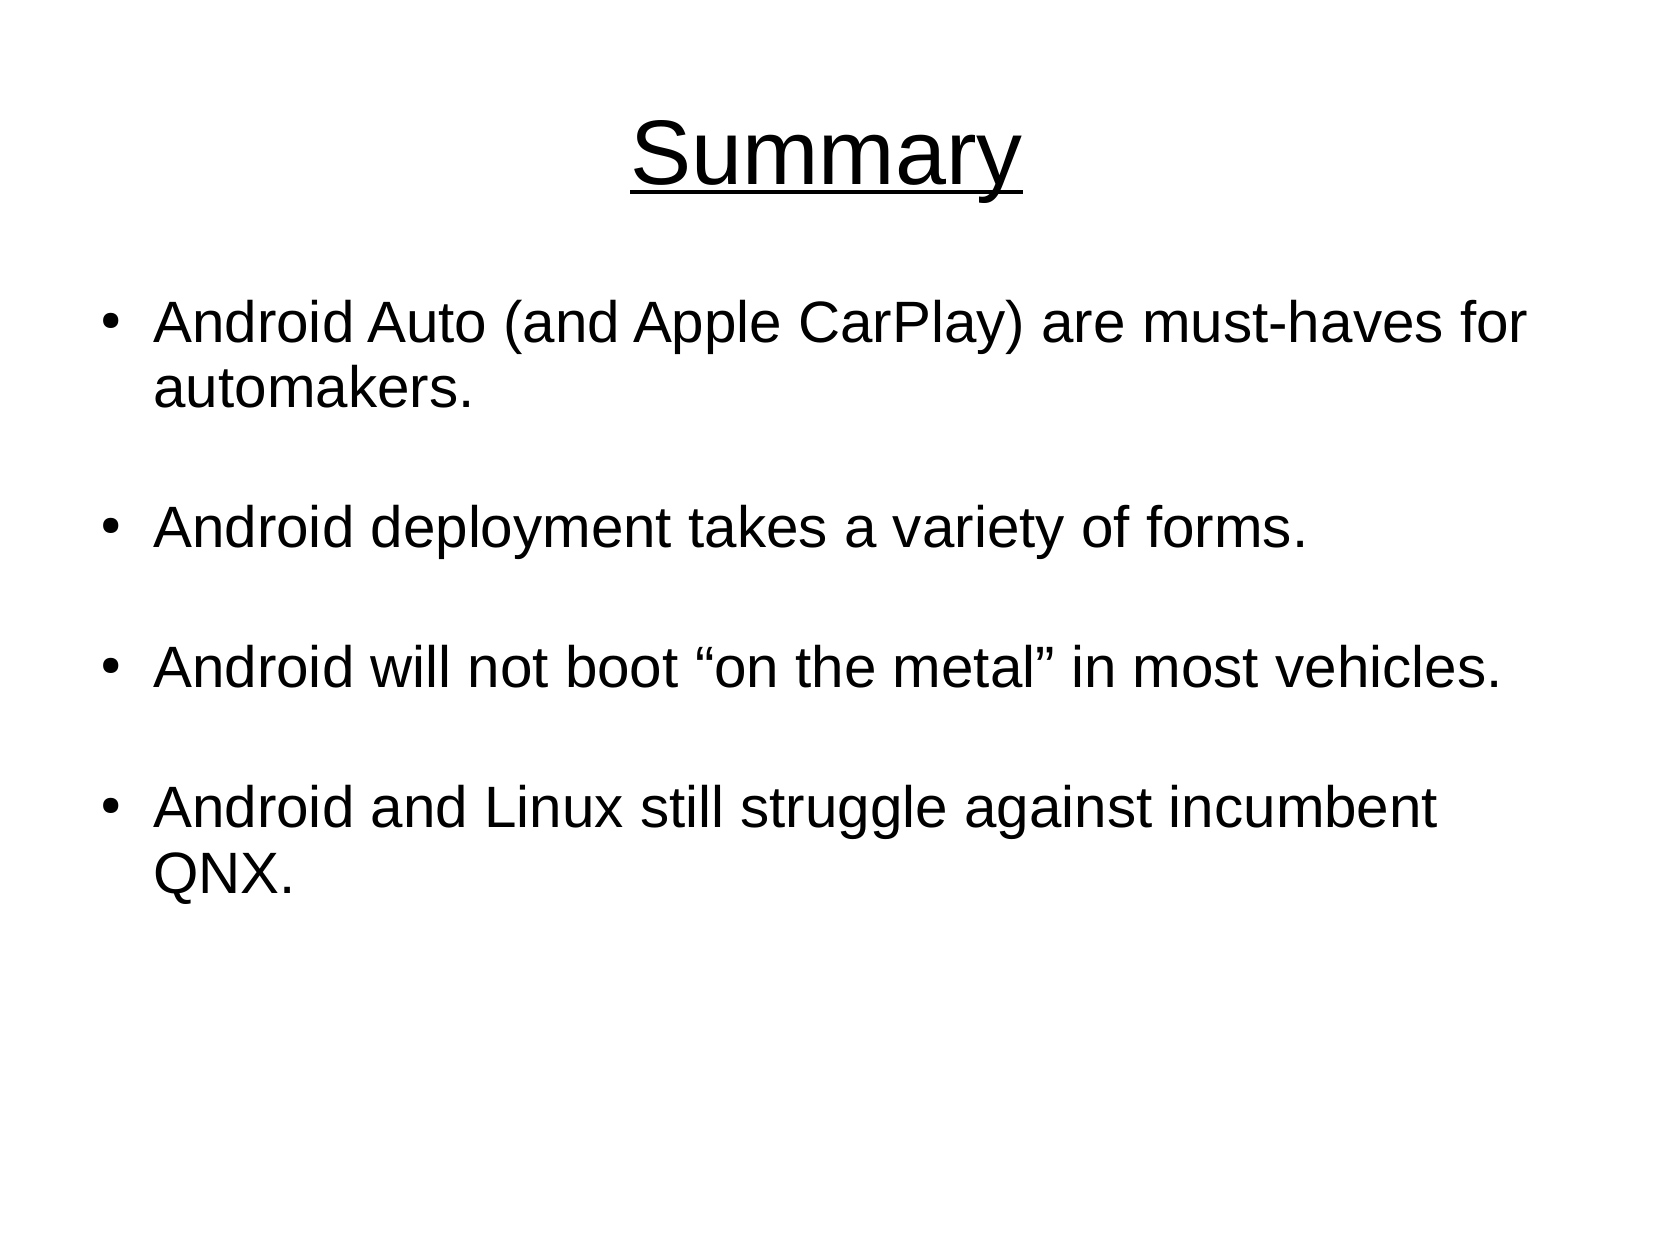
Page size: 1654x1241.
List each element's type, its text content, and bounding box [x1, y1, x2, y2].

title Summary [82, 49, 1571, 257]
list Android Auto (and Apple CarPlay) are must-haves for automakers. Android deployment takes a variety of forms. Android will not boot “on the metal” in most vehicles. Android and Linux still struggle against incumbent QNX. [82, 290, 1571, 1010]
